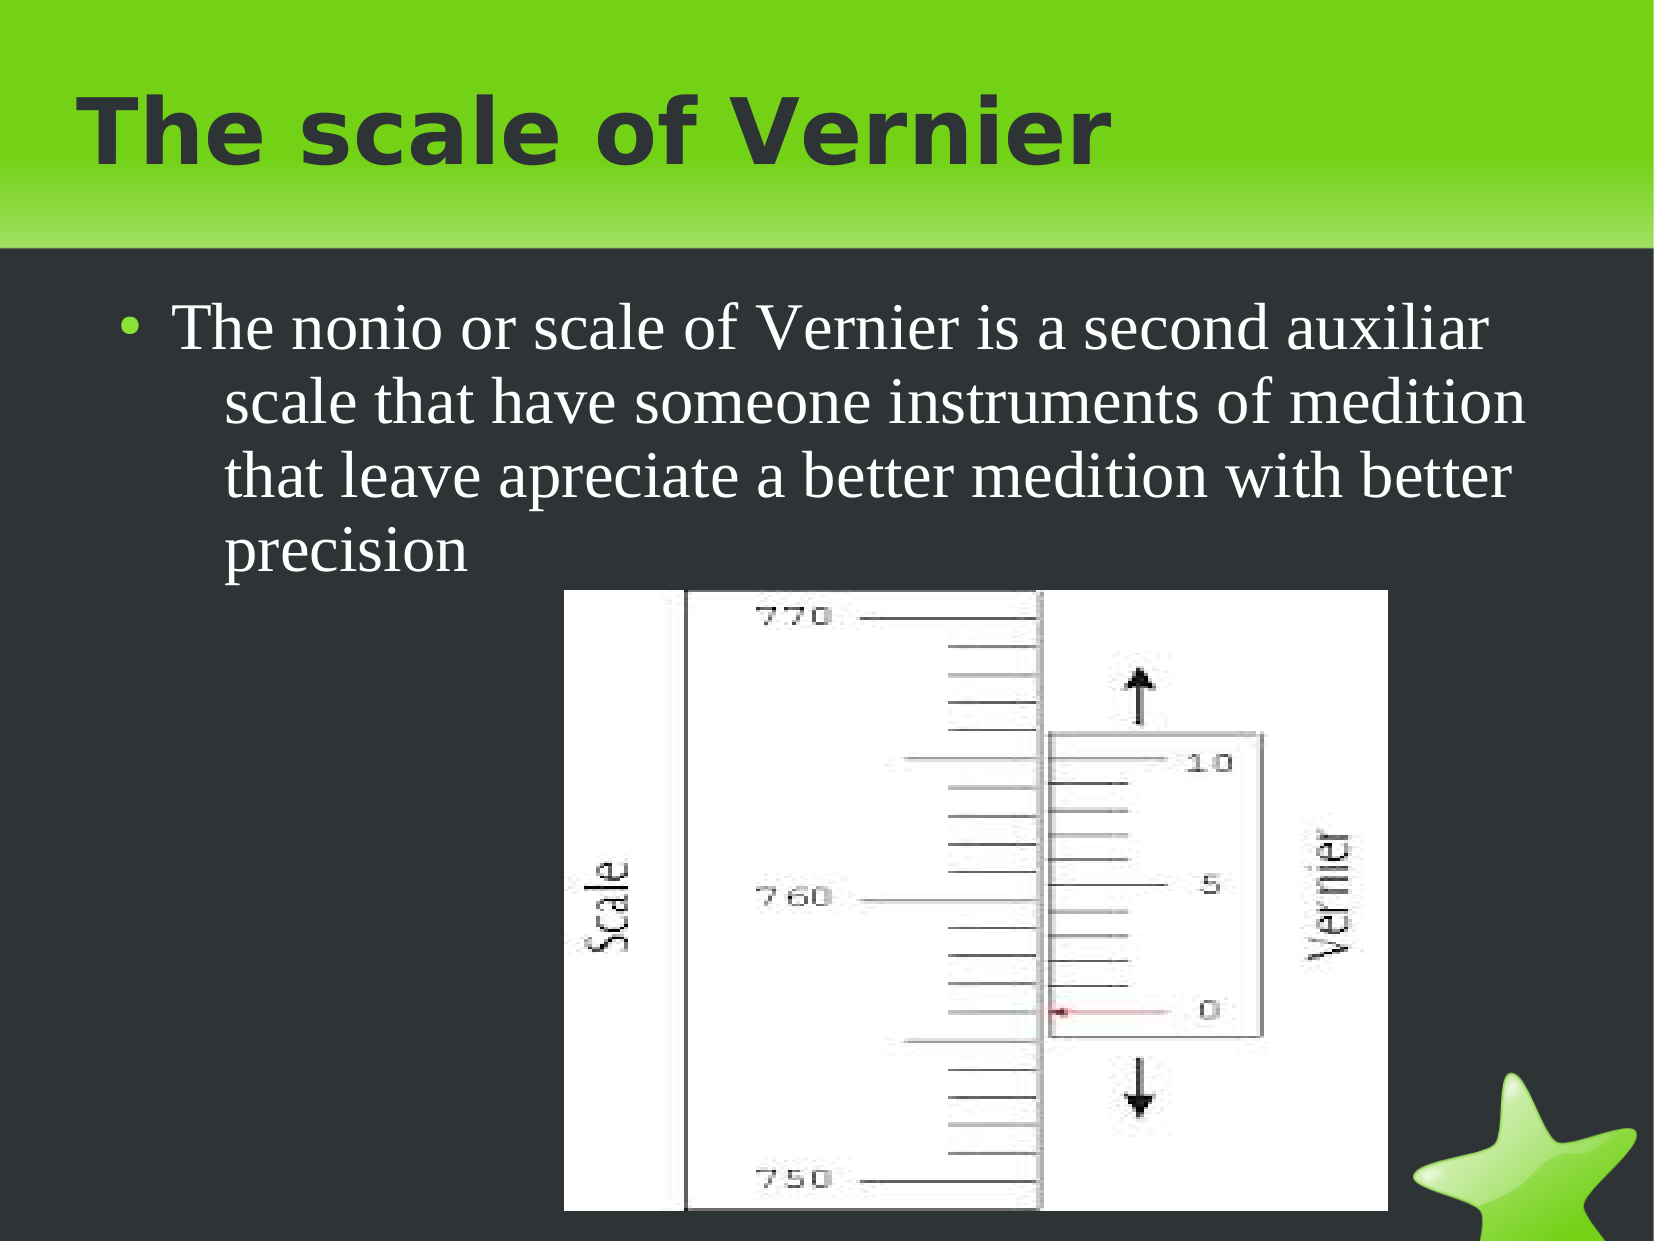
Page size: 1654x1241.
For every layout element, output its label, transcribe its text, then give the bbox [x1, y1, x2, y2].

title The scale of Vernier [76, 36, 1565, 229]
list The nonio or scale of Vernier is a second auxiliar scale that have someone instruments of medition that leave apreciate a better medition with better precision [82, 290, 1571, 1094]
picture [0, 0, 1654, 1241]
